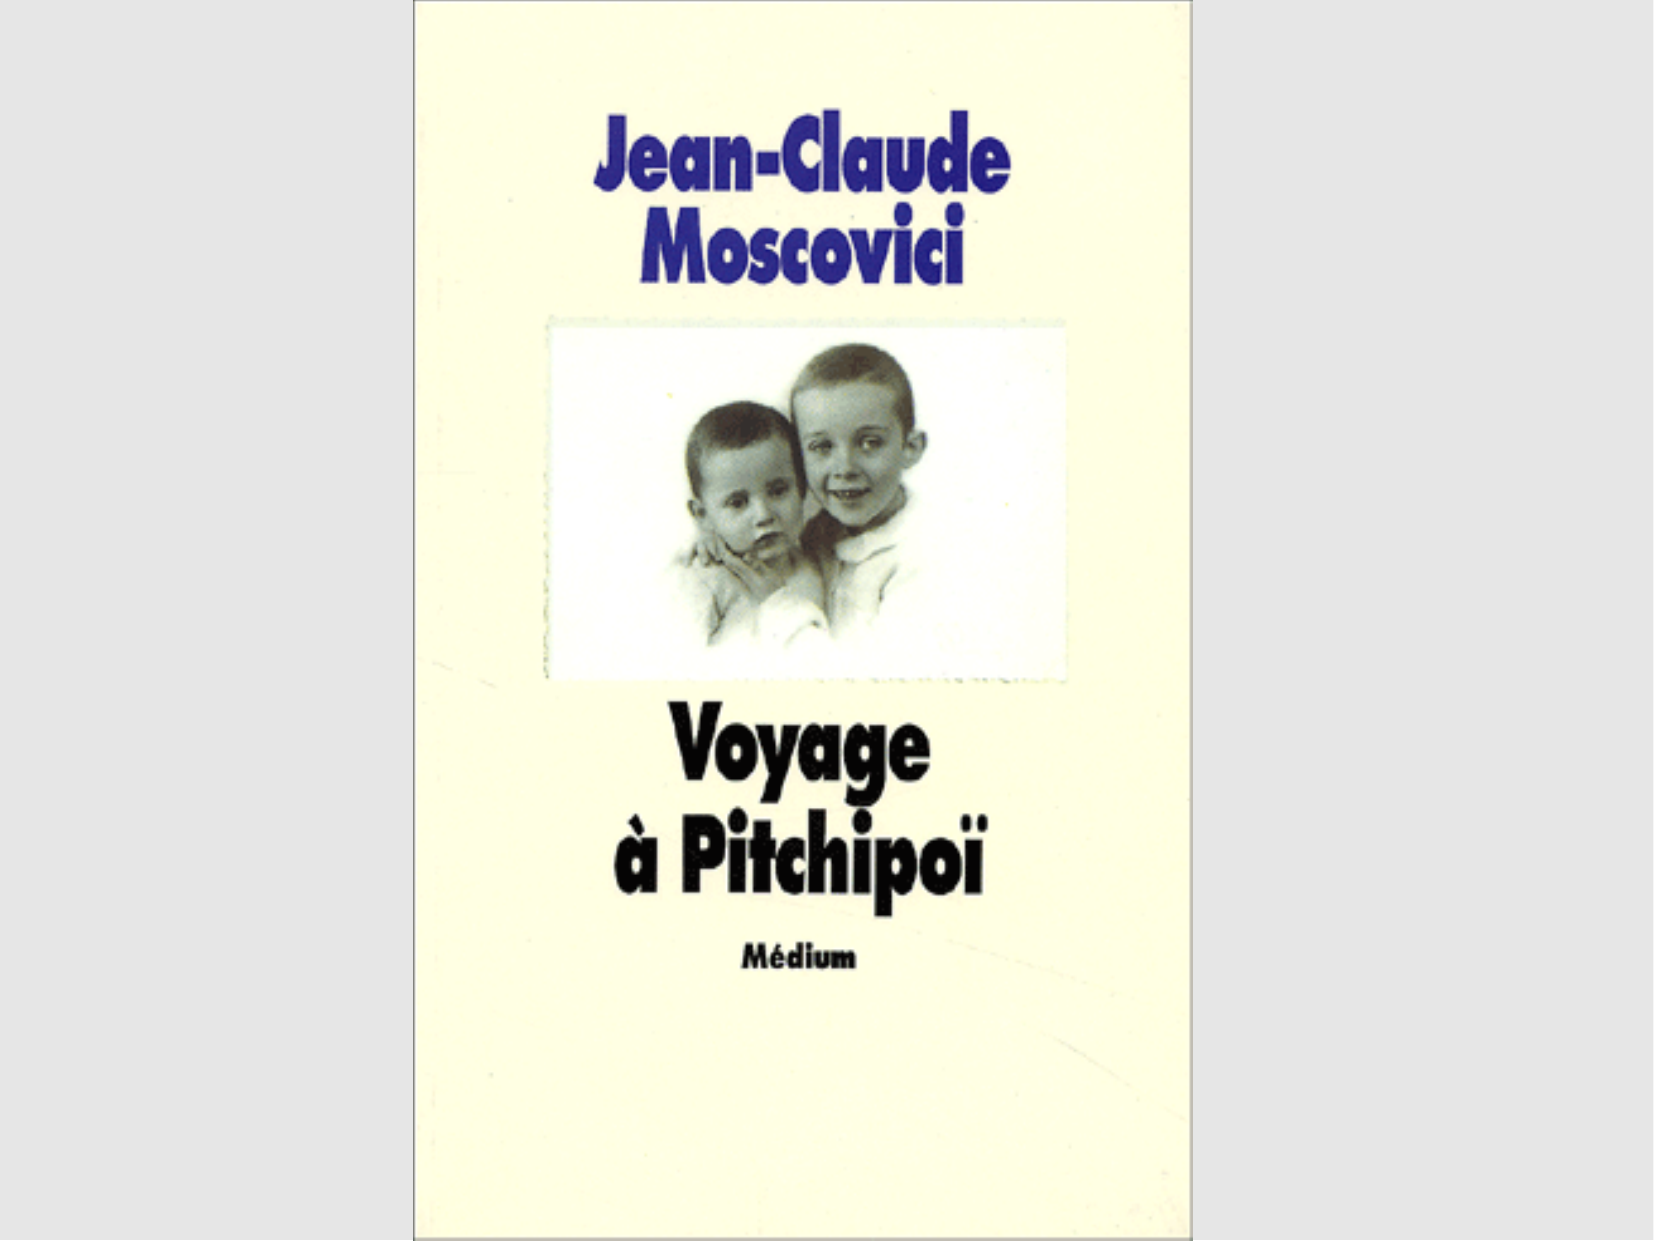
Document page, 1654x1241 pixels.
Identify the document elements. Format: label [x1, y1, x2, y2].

picture [413, 0, 1193, 1241]
